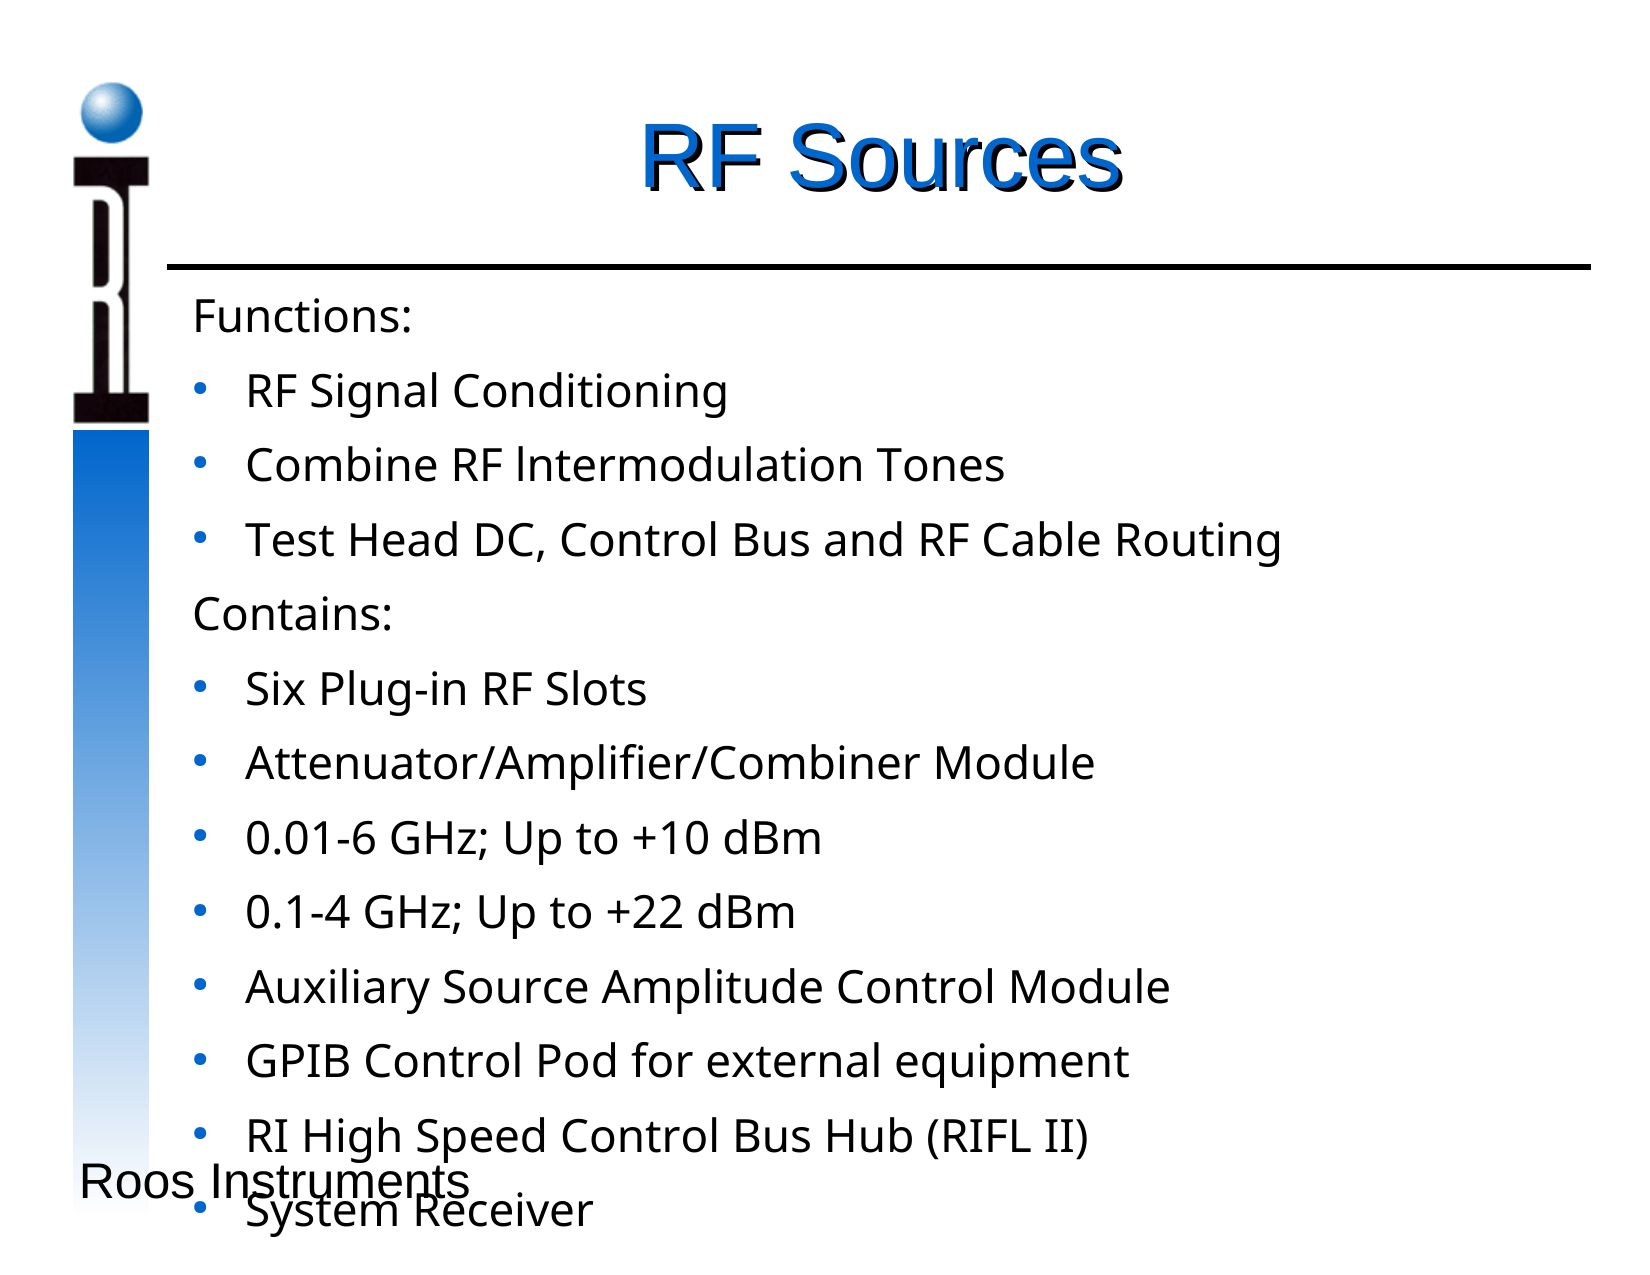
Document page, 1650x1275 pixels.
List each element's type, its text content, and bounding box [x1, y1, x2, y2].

list Functions: RF Signal Conditioning Combine RF lntermodulation Tones Test Head DC, Control Bus and RF Cable Routing Contains: Six Plug-in RF Slots Attenuator/Amplifier/Combiner Module 0.01-6 GHz; Up to +10 dBm 0.1-4 GHz; Up to +22 dBm Auxiliary Source Amplitude Control Module GPIB Control Pod for external equipment RI High Speed Control Bus Hub (RIFL II) System Receiver [174, 283, 1591, 1091]
title RF Sources [171, 59, 1591, 253]
picture [69, 78, 154, 430]
